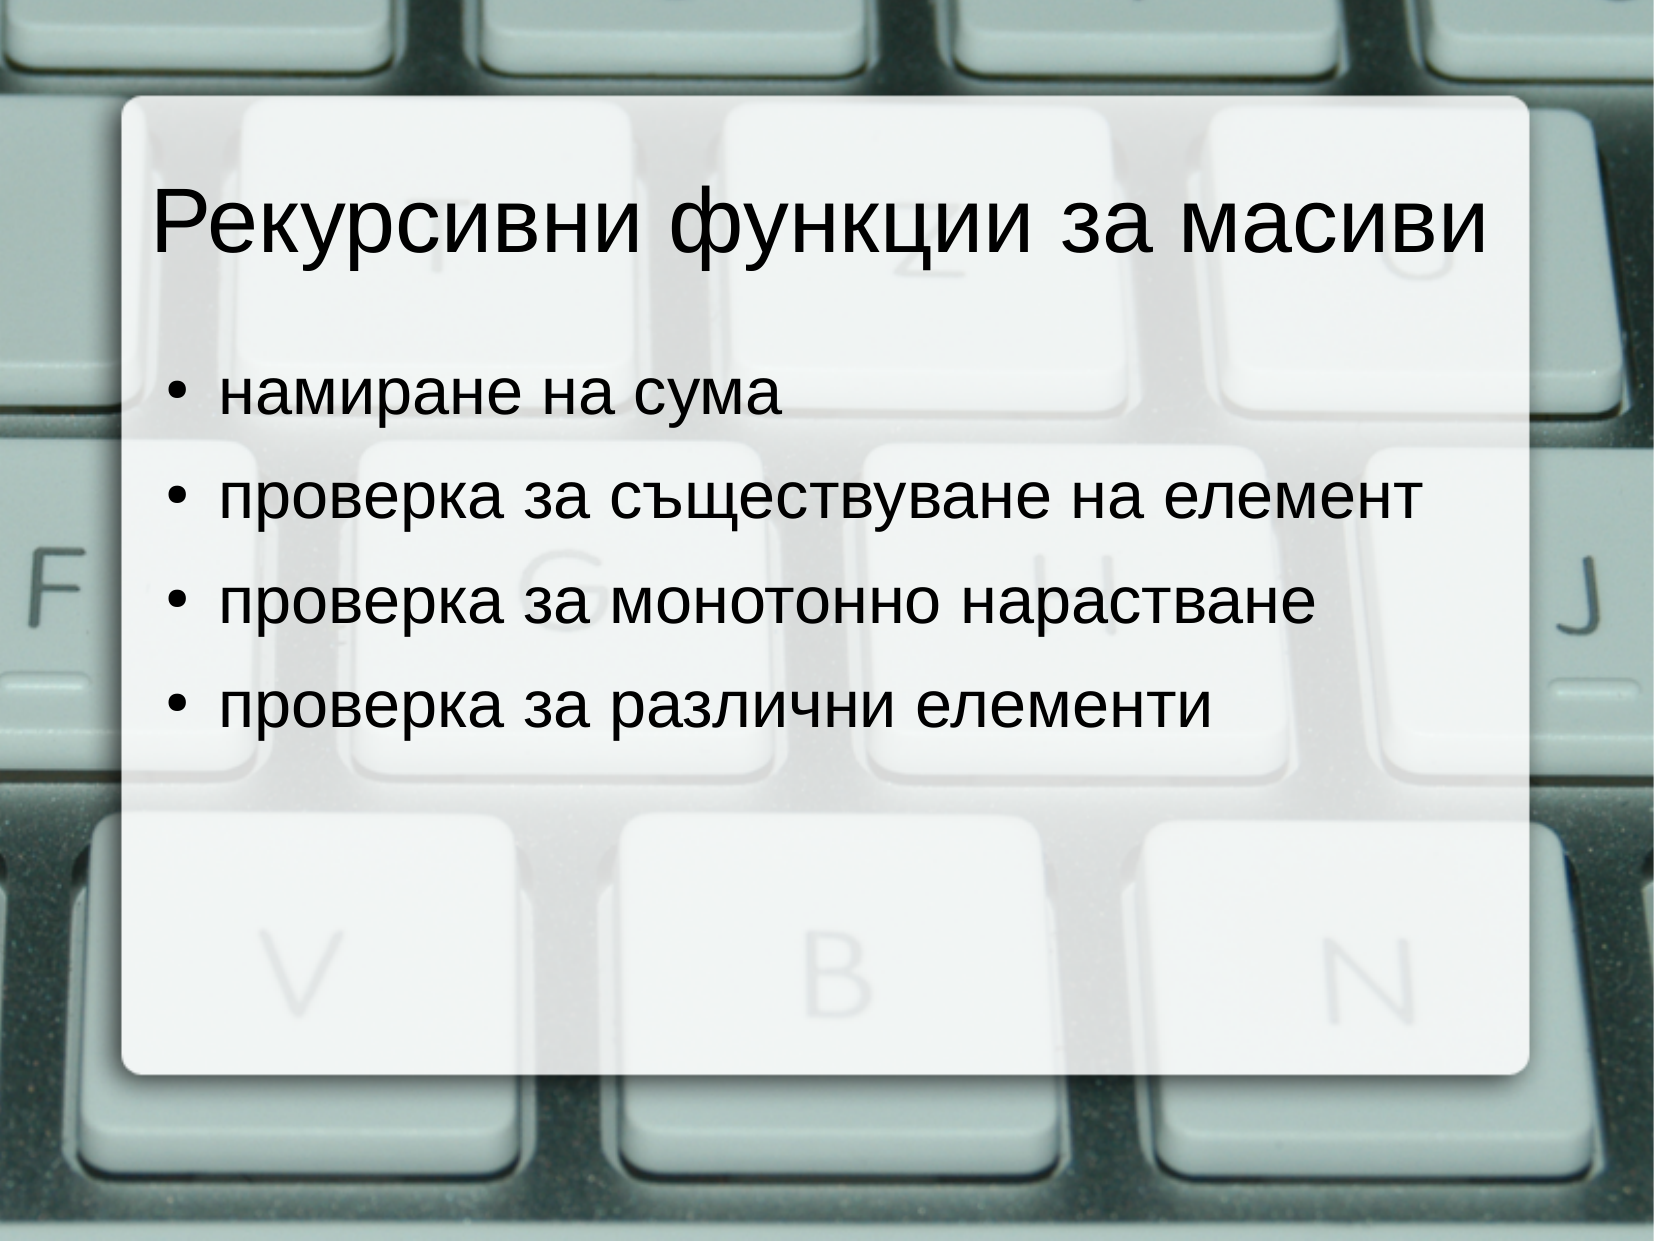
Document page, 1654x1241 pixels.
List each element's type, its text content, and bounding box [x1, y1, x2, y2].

list намиране на сума проверка за съществуване на елемент проверка за монотонно нарастване проверка за различни елементи [147, 354, 1506, 1074]
picture [0, 0, 1654, 1241]
title Рекурсивни функции за масиви [135, 117, 1506, 325]
